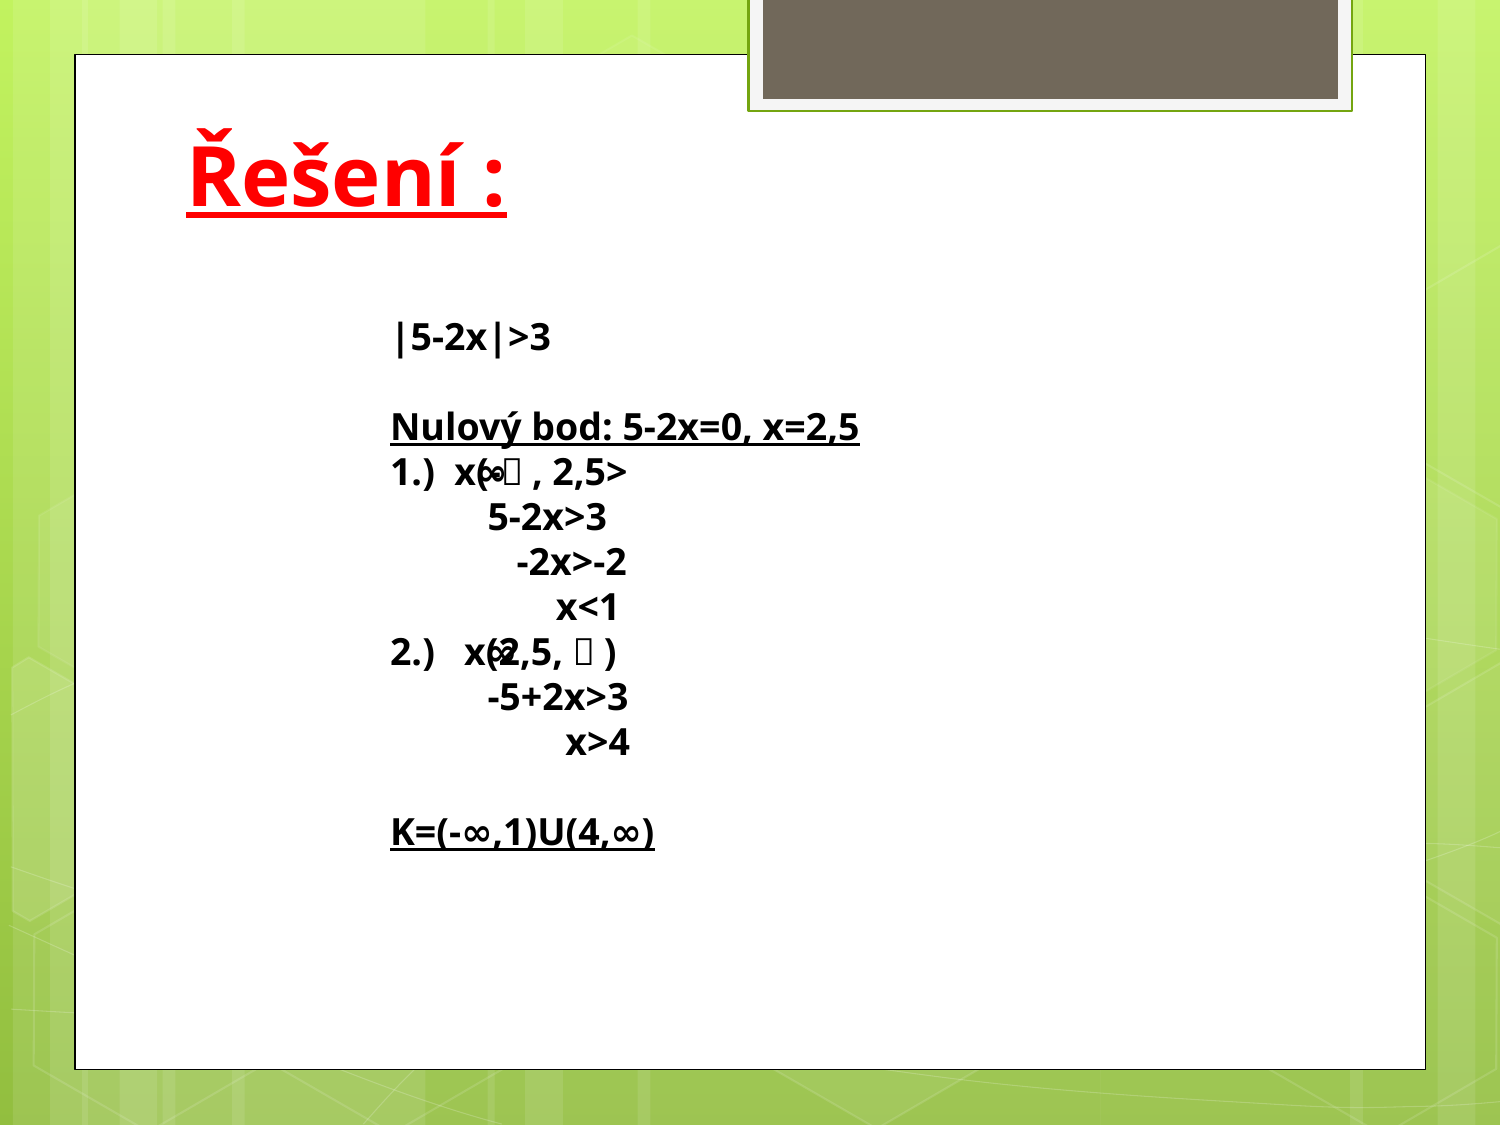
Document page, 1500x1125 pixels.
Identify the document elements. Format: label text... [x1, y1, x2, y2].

text_box |5-2x|>3 Nulový bod: 5-2x=0, x=2,5 1.) x(-∞, 2,5> 5-2x>3 -2x>-2 x<1 2.) x(2,5, ∞) -5+2x>3 x>4 K=(-∞,1)U(4,∞) [375, 305, 1125, 905]
title Řešení : [171, 42, 1415, 231]
